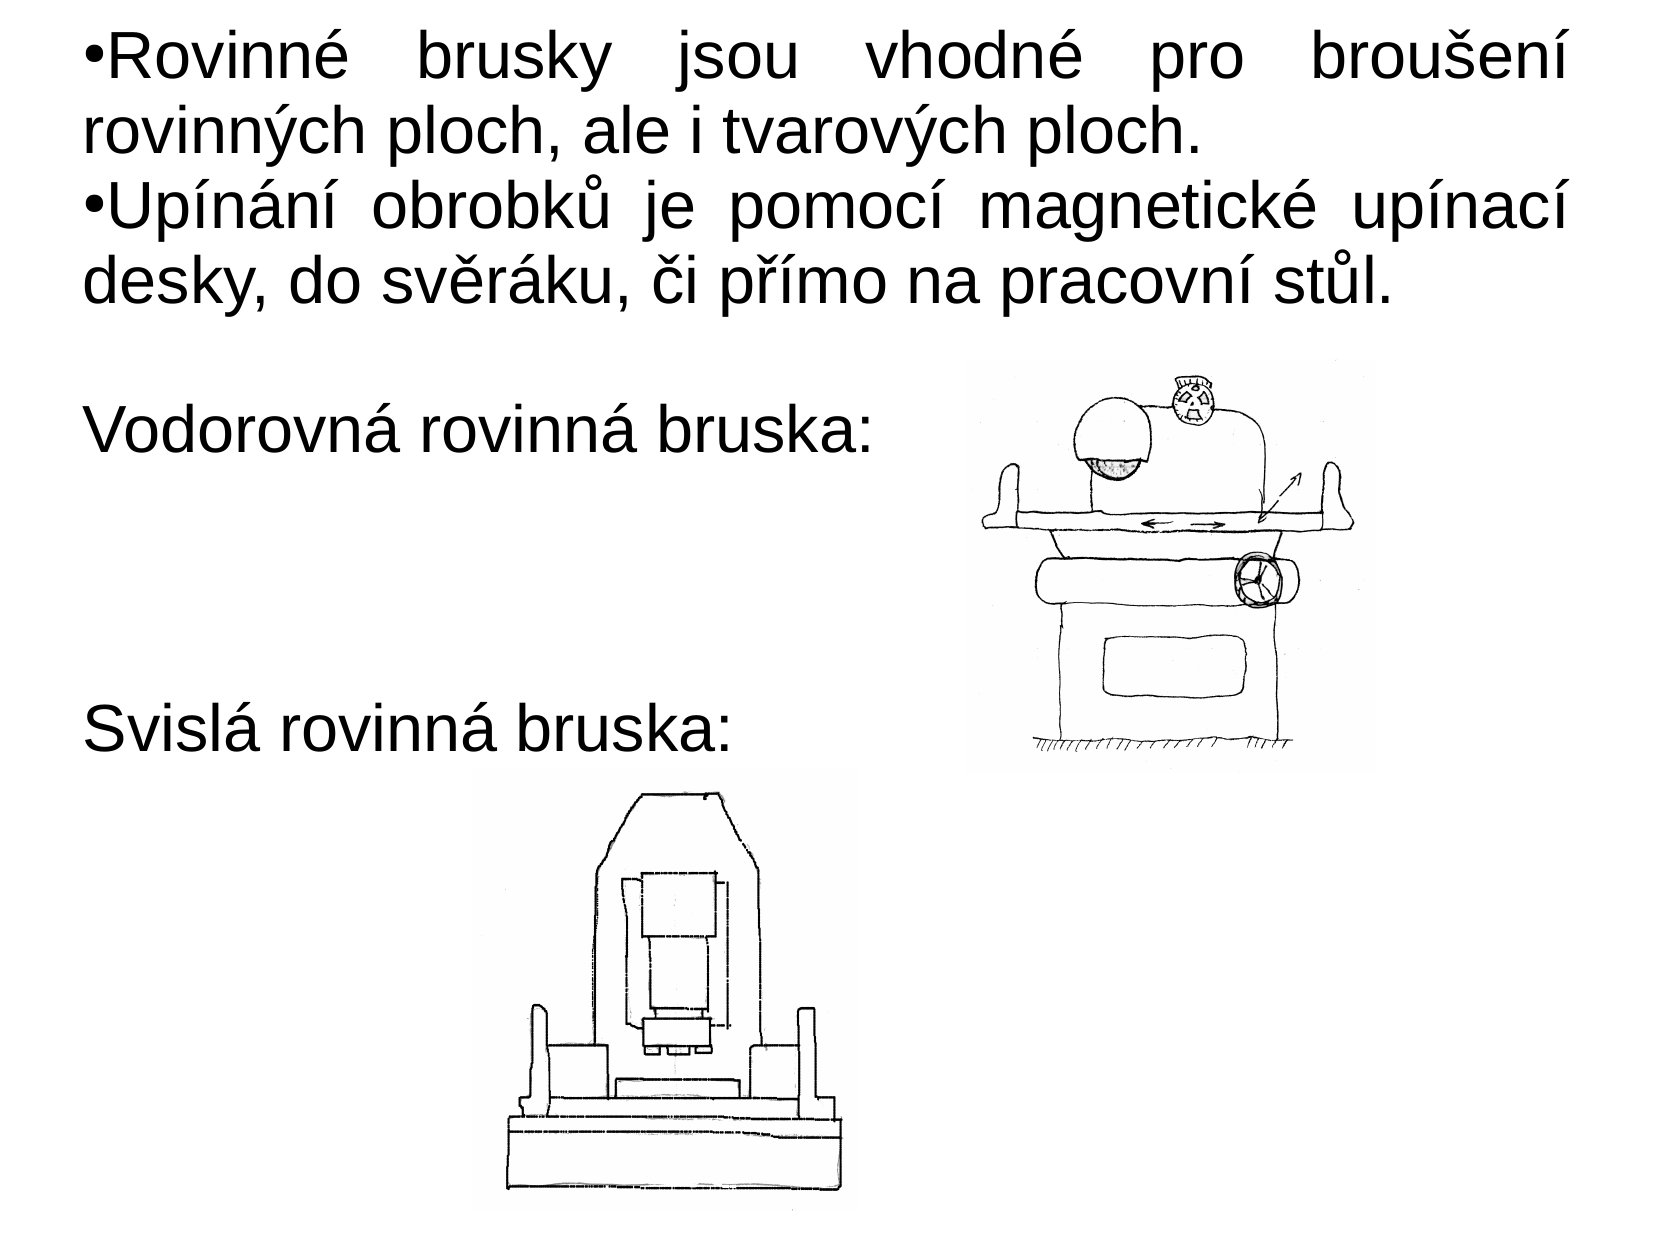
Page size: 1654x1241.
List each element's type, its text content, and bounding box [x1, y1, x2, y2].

subtitle Rovinné brusky jsou vhodné pro broušení rovinných ploch, ale i tvarových ploch. Upínání obrobků je pomocí magnetické upínací desky, do svěráku, či přímo na pracovní stůl. Vodorovná rovinná bruska: Svislá rovinná bruska: [82, 18, 1571, 1140]
picture [965, 359, 1376, 773]
picture [472, 767, 857, 1211]
